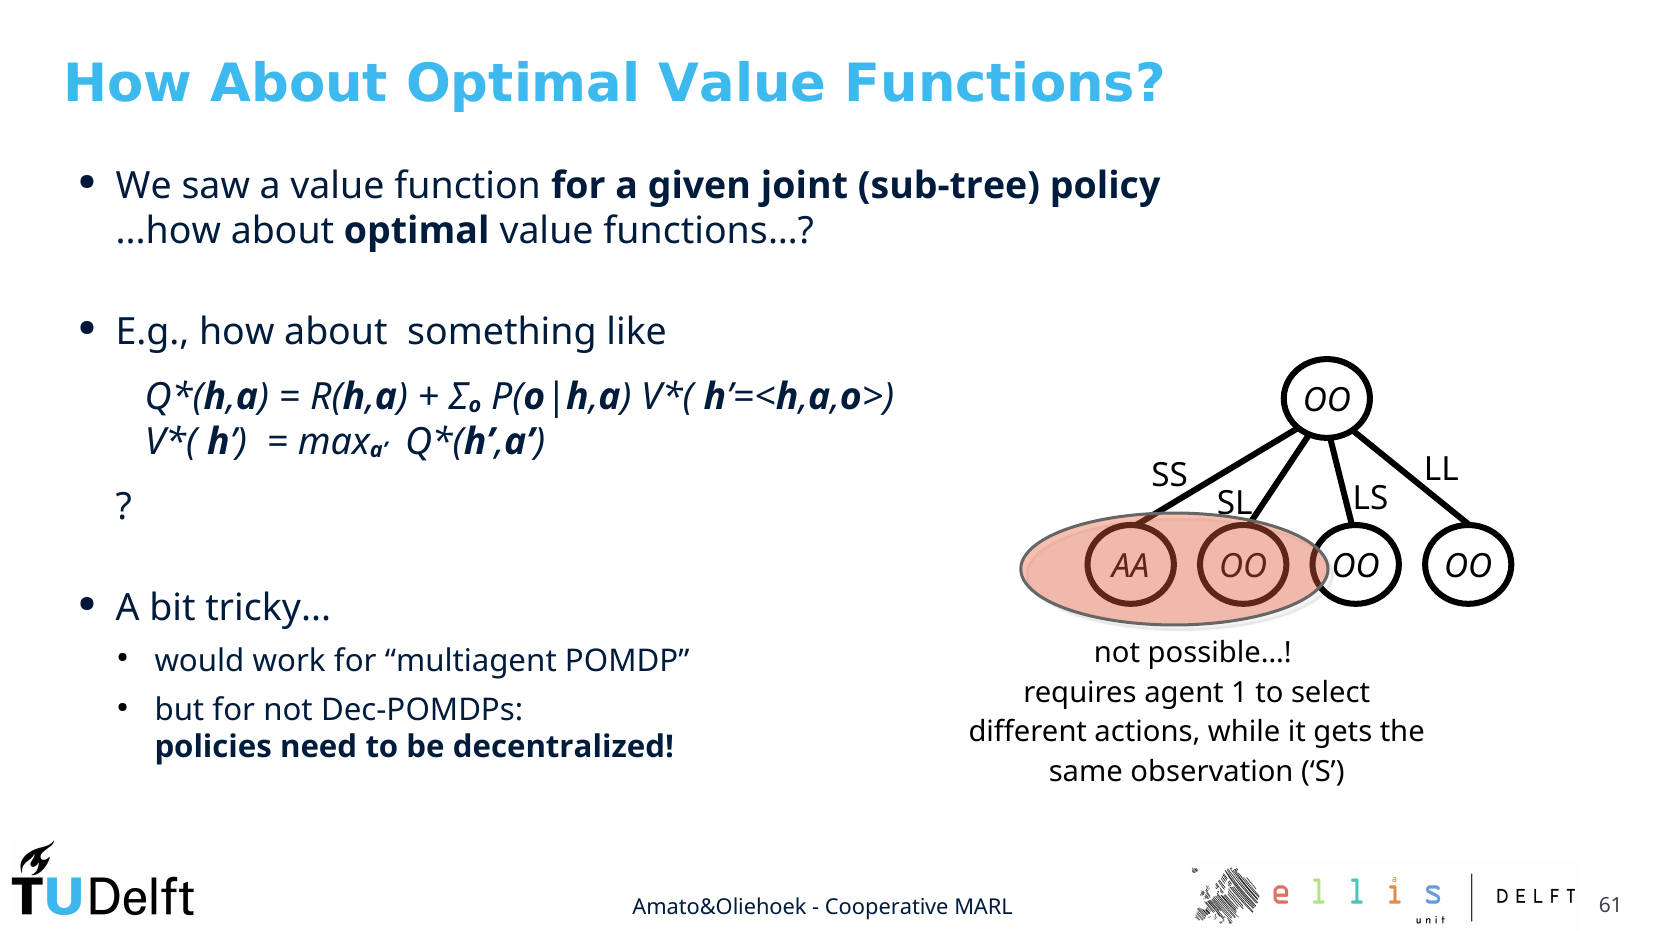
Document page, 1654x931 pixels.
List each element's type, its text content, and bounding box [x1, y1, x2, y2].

title How About Optimal Value Functions? [63, 12, 1571, 112]
picture [1186, 860, 1580, 931]
text_box OO [1425, 525, 1512, 604]
picture [11, 840, 195, 917]
text_box SS [1115, 433, 1224, 514]
text_box SL [1215, 461, 1289, 531]
list We saw a value function for a given joint (sub-tree) policy ...how about optimal value functions…? E.g., how about something like Q*(h,a) = R(h,a) + Σo P(o|h,a) V*( h’=<h,a,o>) V*( h’) = maxa’ Q*(h’,a’) ? A bit tricky... would work for “multiagent POMDP” but for not Dec-POMDPs: policies need to be decentralized! [63, 161, 1571, 776]
text_box SL [1224, 461, 1235, 468]
text_box [1020, 513, 1329, 603]
text_box not possible…! requires agent 1 to select different actions, while it gets the same observation (‘S’) [952, 603, 1442, 818]
text_box LL [1387, 427, 1496, 508]
text_box LS [1316, 457, 1425, 537]
text_box OO [1317, 537, 1399, 603]
text_box OO [1283, 359, 1370, 438]
